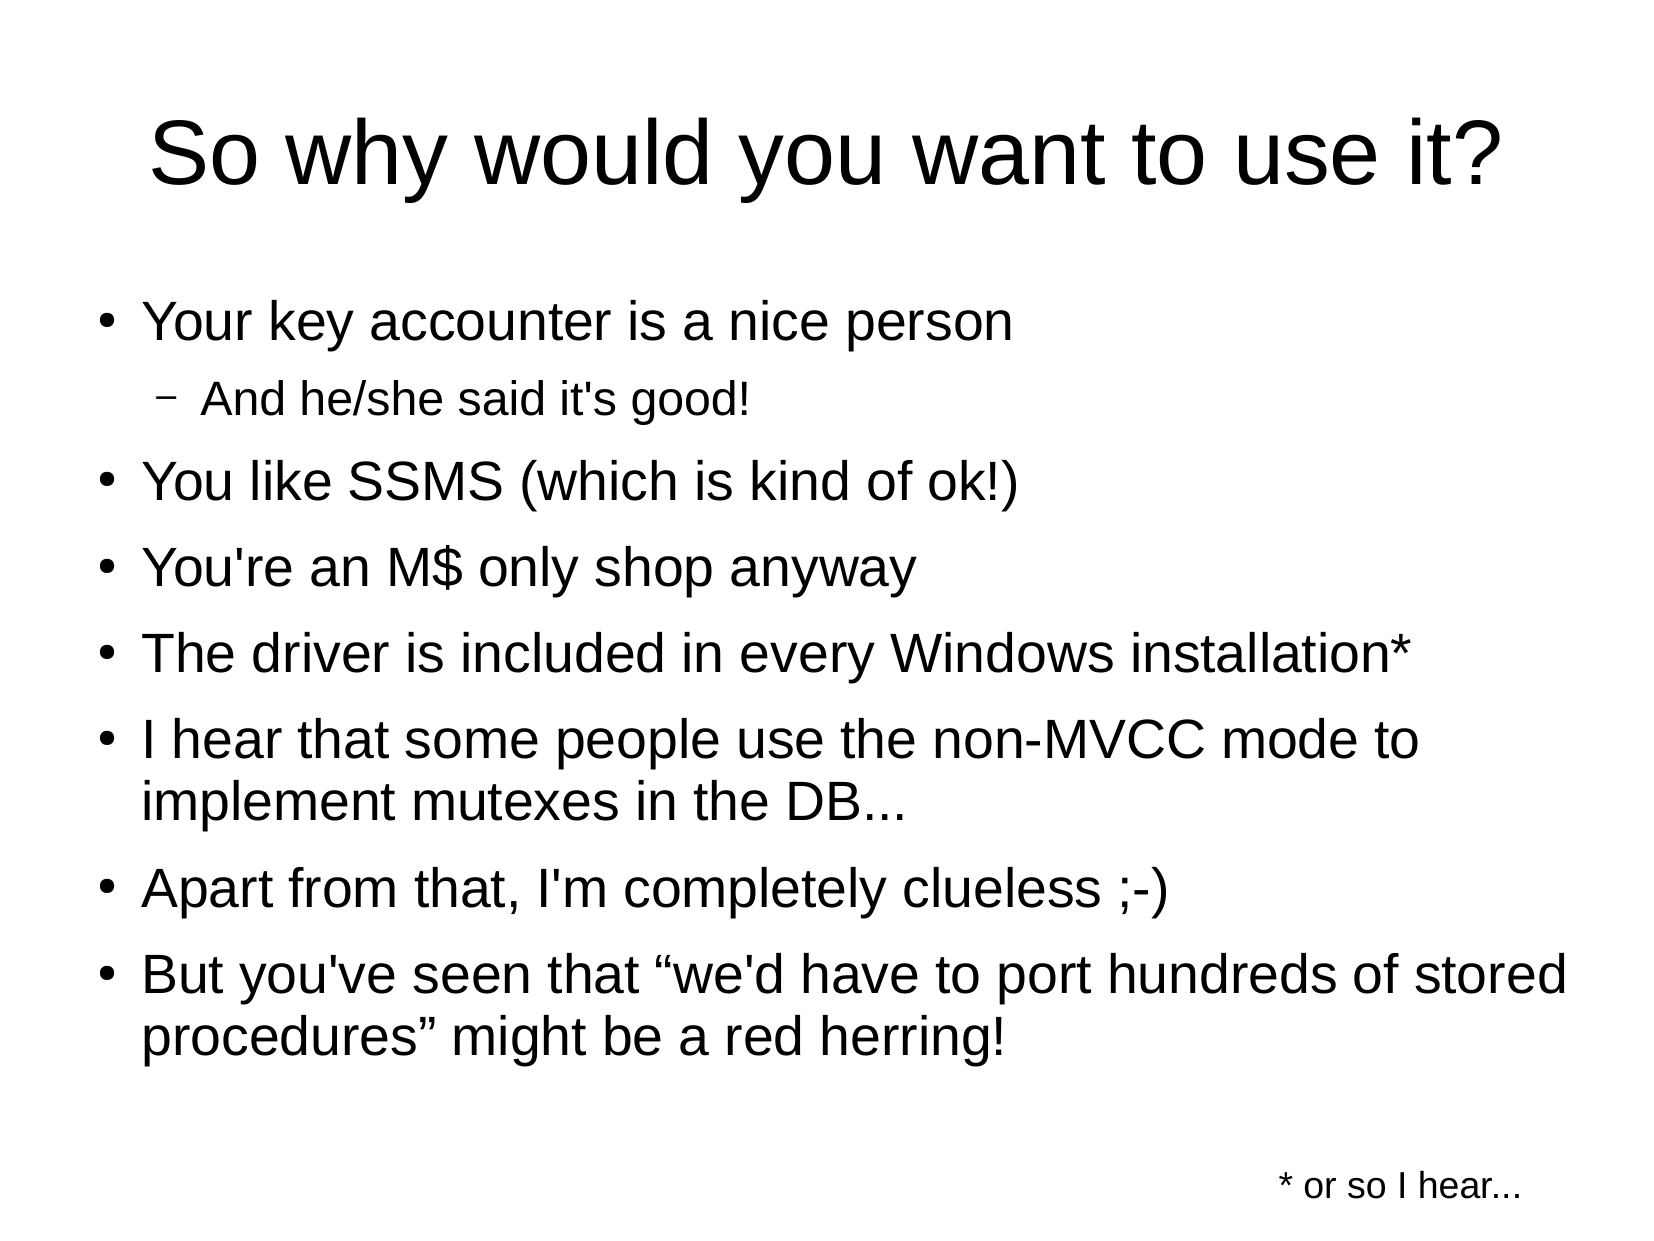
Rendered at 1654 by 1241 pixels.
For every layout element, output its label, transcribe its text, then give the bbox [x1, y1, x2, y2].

title So why would you want to use it? [82, 49, 1571, 257]
text_box * or so I hear... [1263, 1157, 1538, 1215]
list Your key accounter is a nice person And he/she said it's good! You like SSMS (which is kind of ok!) You're an M$ only shop anyway The driver is included in every Windows installation* I hear that some people use the non-MVCC mode to implement mutexes in the DB... Apart from that, I'm completely clueless ;-) But you've seen that “we'd have to port hundreds of stored procedures” might be a red herring! [82, 290, 1571, 1075]
